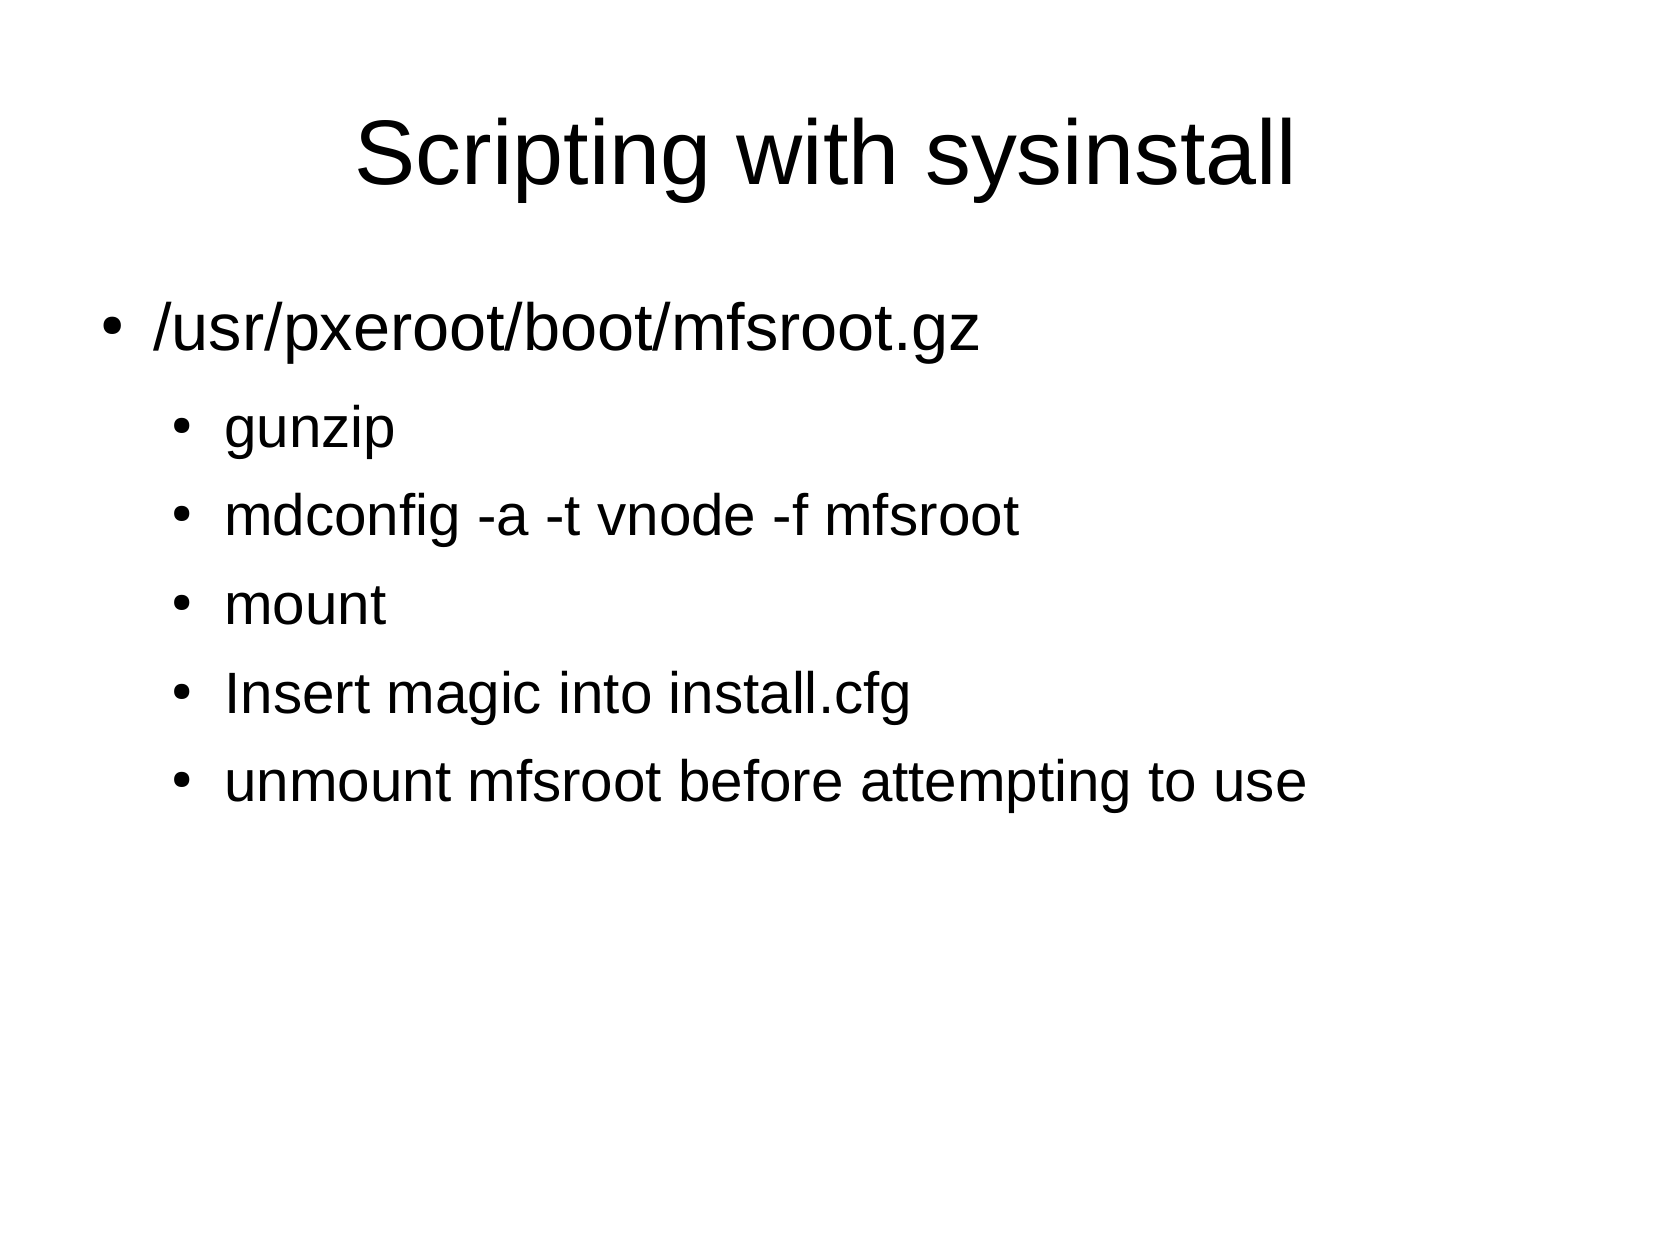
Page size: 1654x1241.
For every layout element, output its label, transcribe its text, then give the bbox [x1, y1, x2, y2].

list /usr/pxeroot/boot/mfsroot.gz gunzip mdconfig -a -t vnode -f mfsroot mount Insert magic into install.cfg unmount mfsroot before attempting to use [82, 290, 1571, 1094]
title Scripting with sysinstall [82, 56, 1571, 250]
